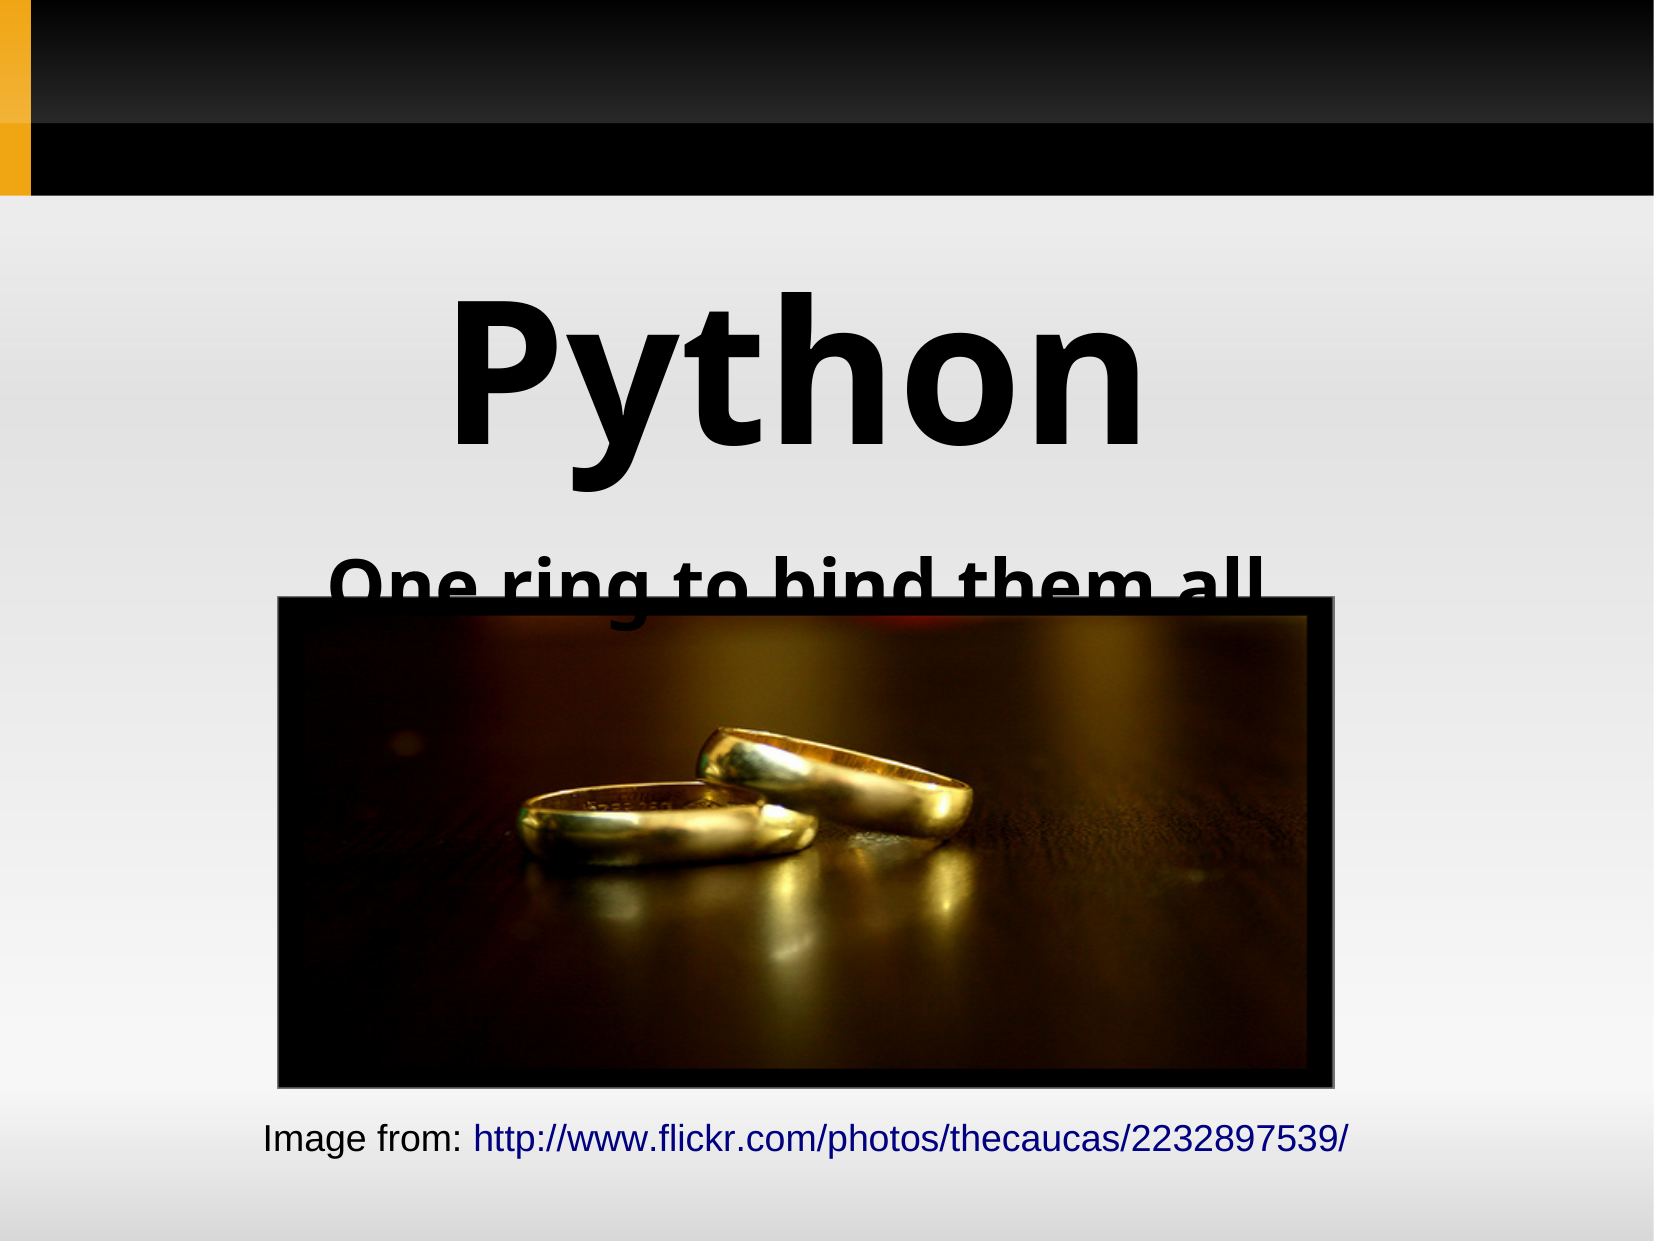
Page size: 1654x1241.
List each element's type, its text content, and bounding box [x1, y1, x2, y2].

picture [0, 0, 1654, 1241]
list Python One ring to bind them all [177, 231, 1418, 569]
text_box Image from: http://www.flickr.com/photos/thecaucas/2232897539/ [248, 1110, 1362, 1168]
